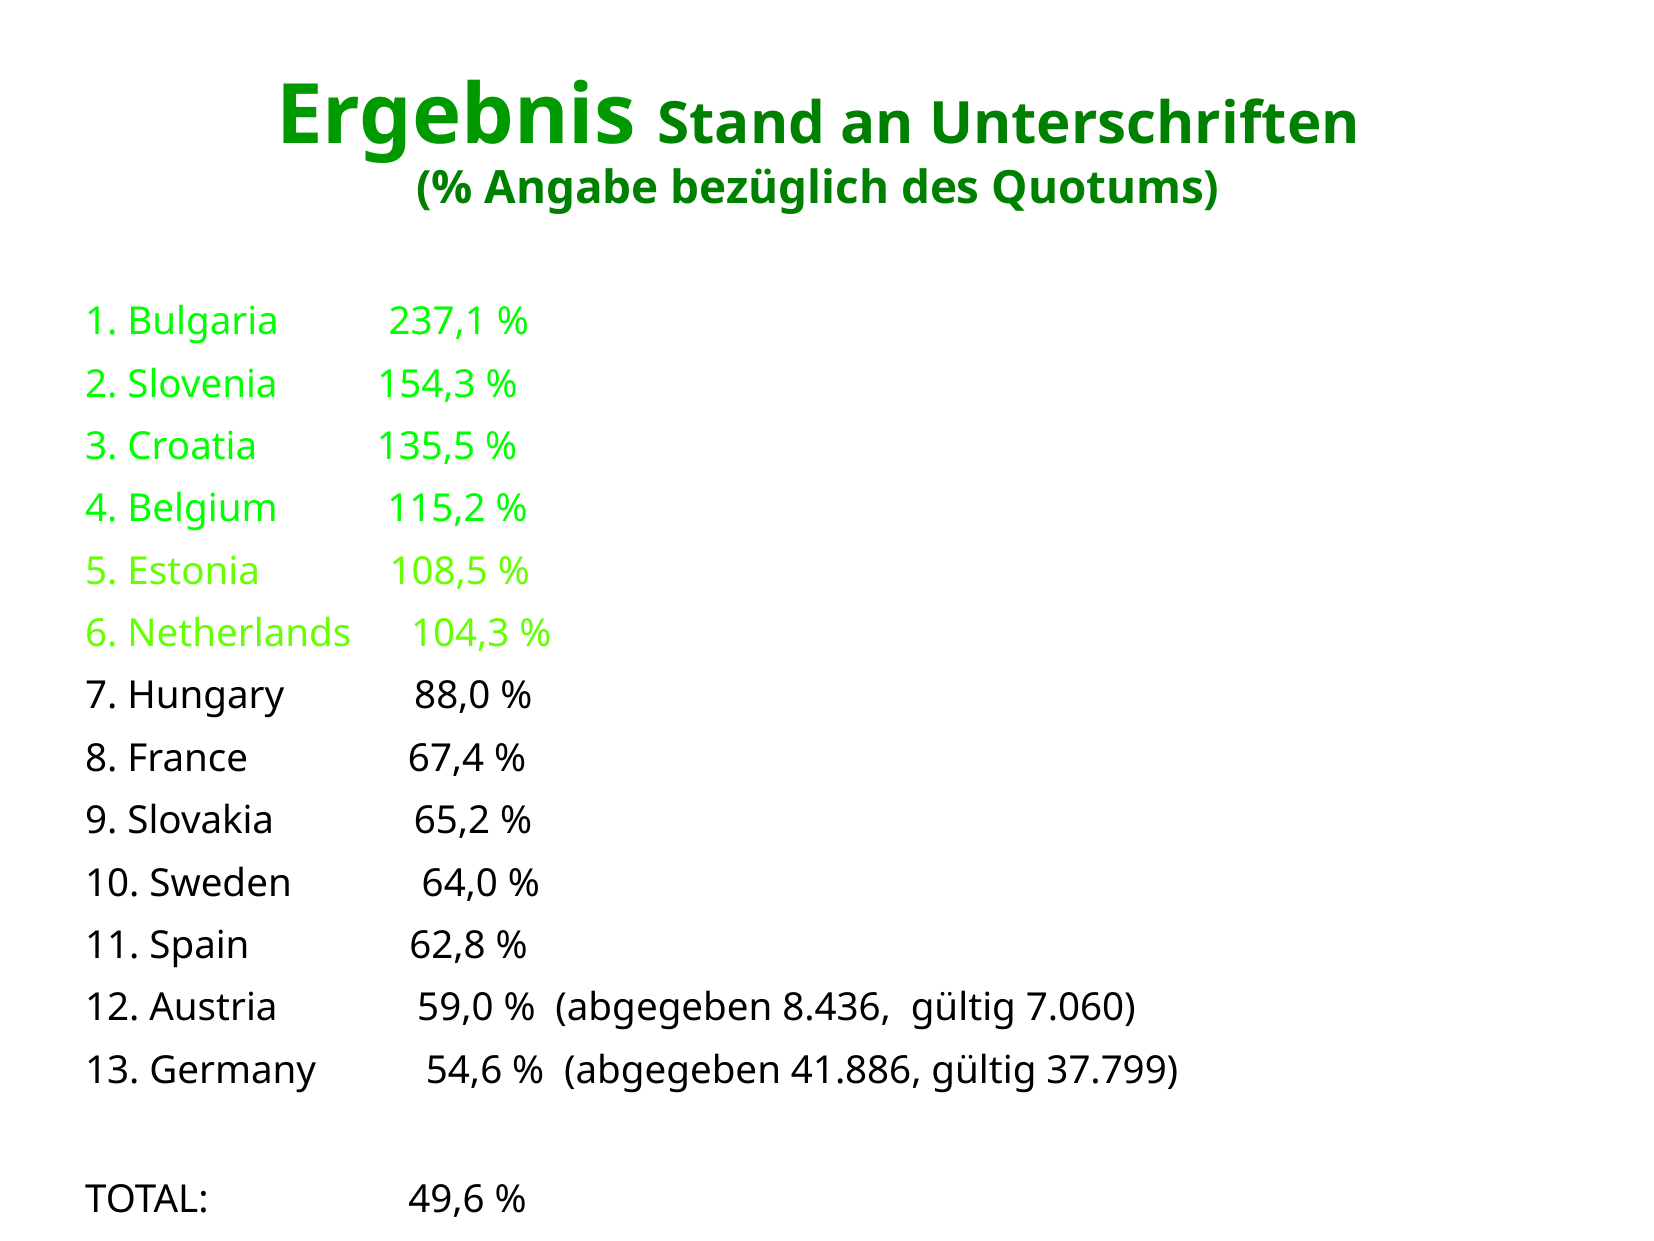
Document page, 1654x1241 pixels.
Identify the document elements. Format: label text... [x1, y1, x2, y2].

list 1. Bulgaria 237,1 % 2. Slovenia 154,3 % 3. Croatia 135,5 % 4. Belgium 115,2 % 5. Estonia 108,5 % 6. Netherlands 104,3 % 7. Hungary 88,0 % 8. France 67,4 % 9. Slovakia 65,2 % 10. Sweden 64,0 % 11. Spain 62,8 % 12. Austria 59,0 % (abgegeben 8.436, gültig 7.060) 13. Germany 54,6 % (abgegeben 41.886, gültig 37.799) TOTAL: 49,6 % [82, 295, 1554, 1228]
title Ergebnis Stand an Unterschriften (% Angabe bezüglich des Quotums) [82, 43, 1554, 240]
